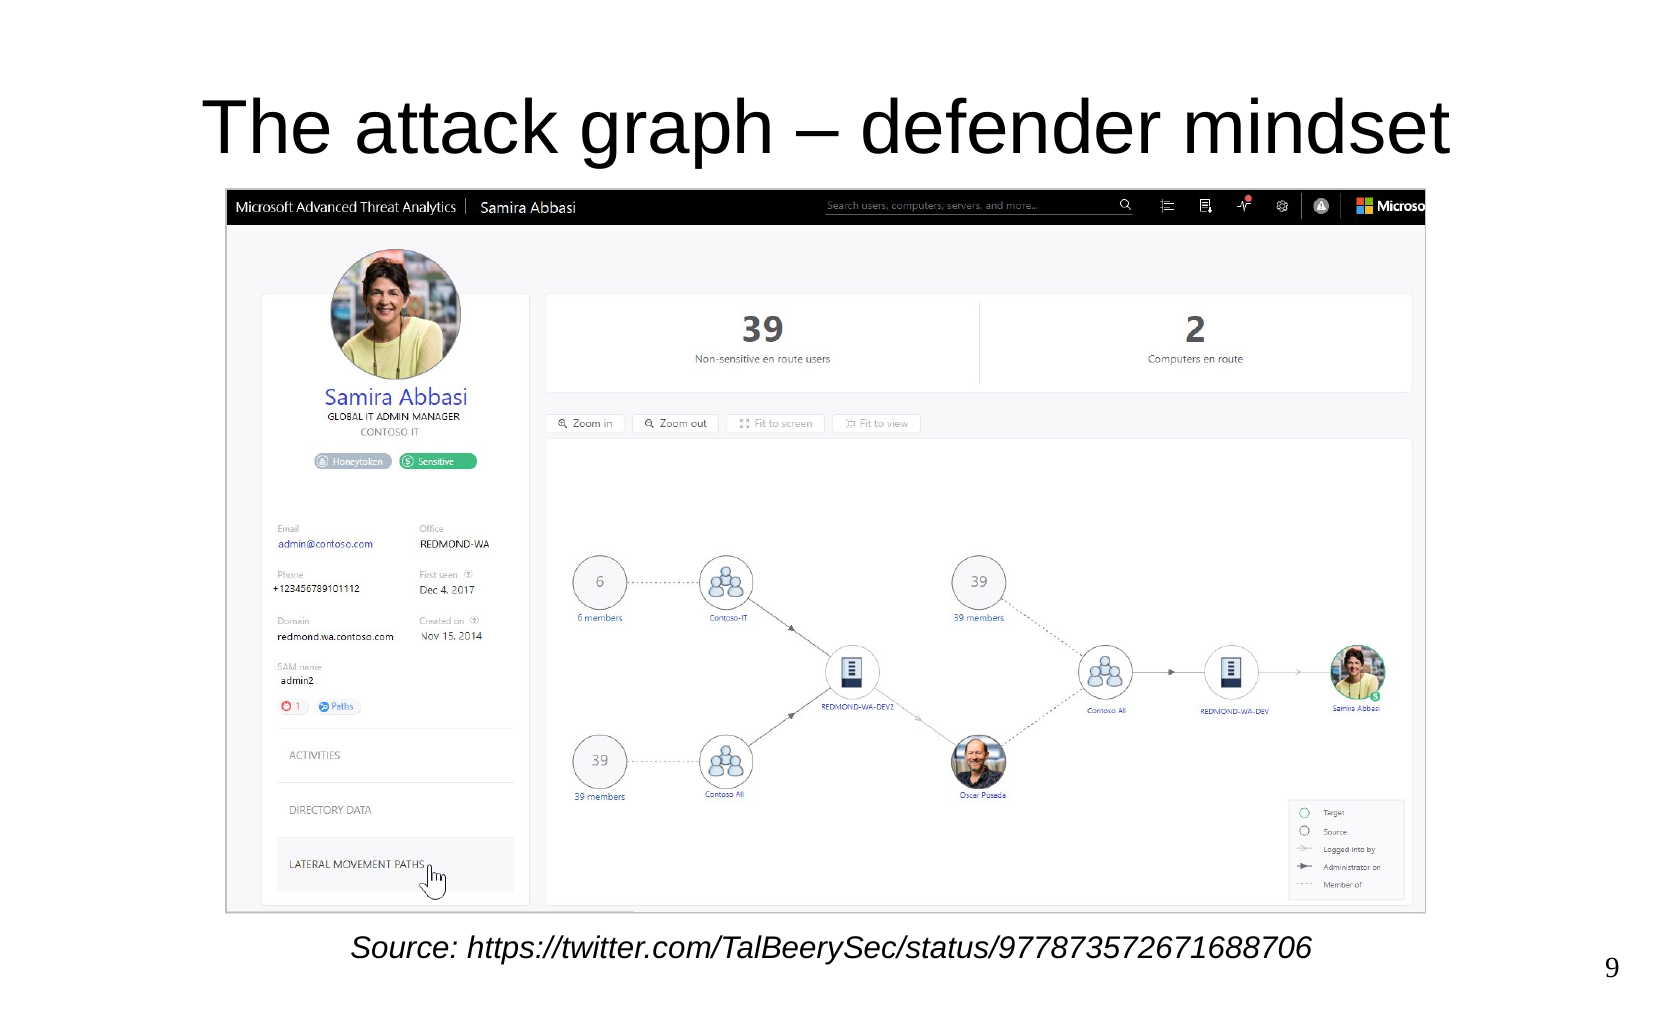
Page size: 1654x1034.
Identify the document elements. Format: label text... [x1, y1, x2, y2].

subtitle Source: https://twitter.com/TalBeerySec/status/977873572671688706 [135, 930, 1531, 991]
title The attack graph – defender mindset [82, 41, 1571, 214]
picture [225, 188, 1426, 931]
text_box <number> [1560, 951, 1621, 1023]
